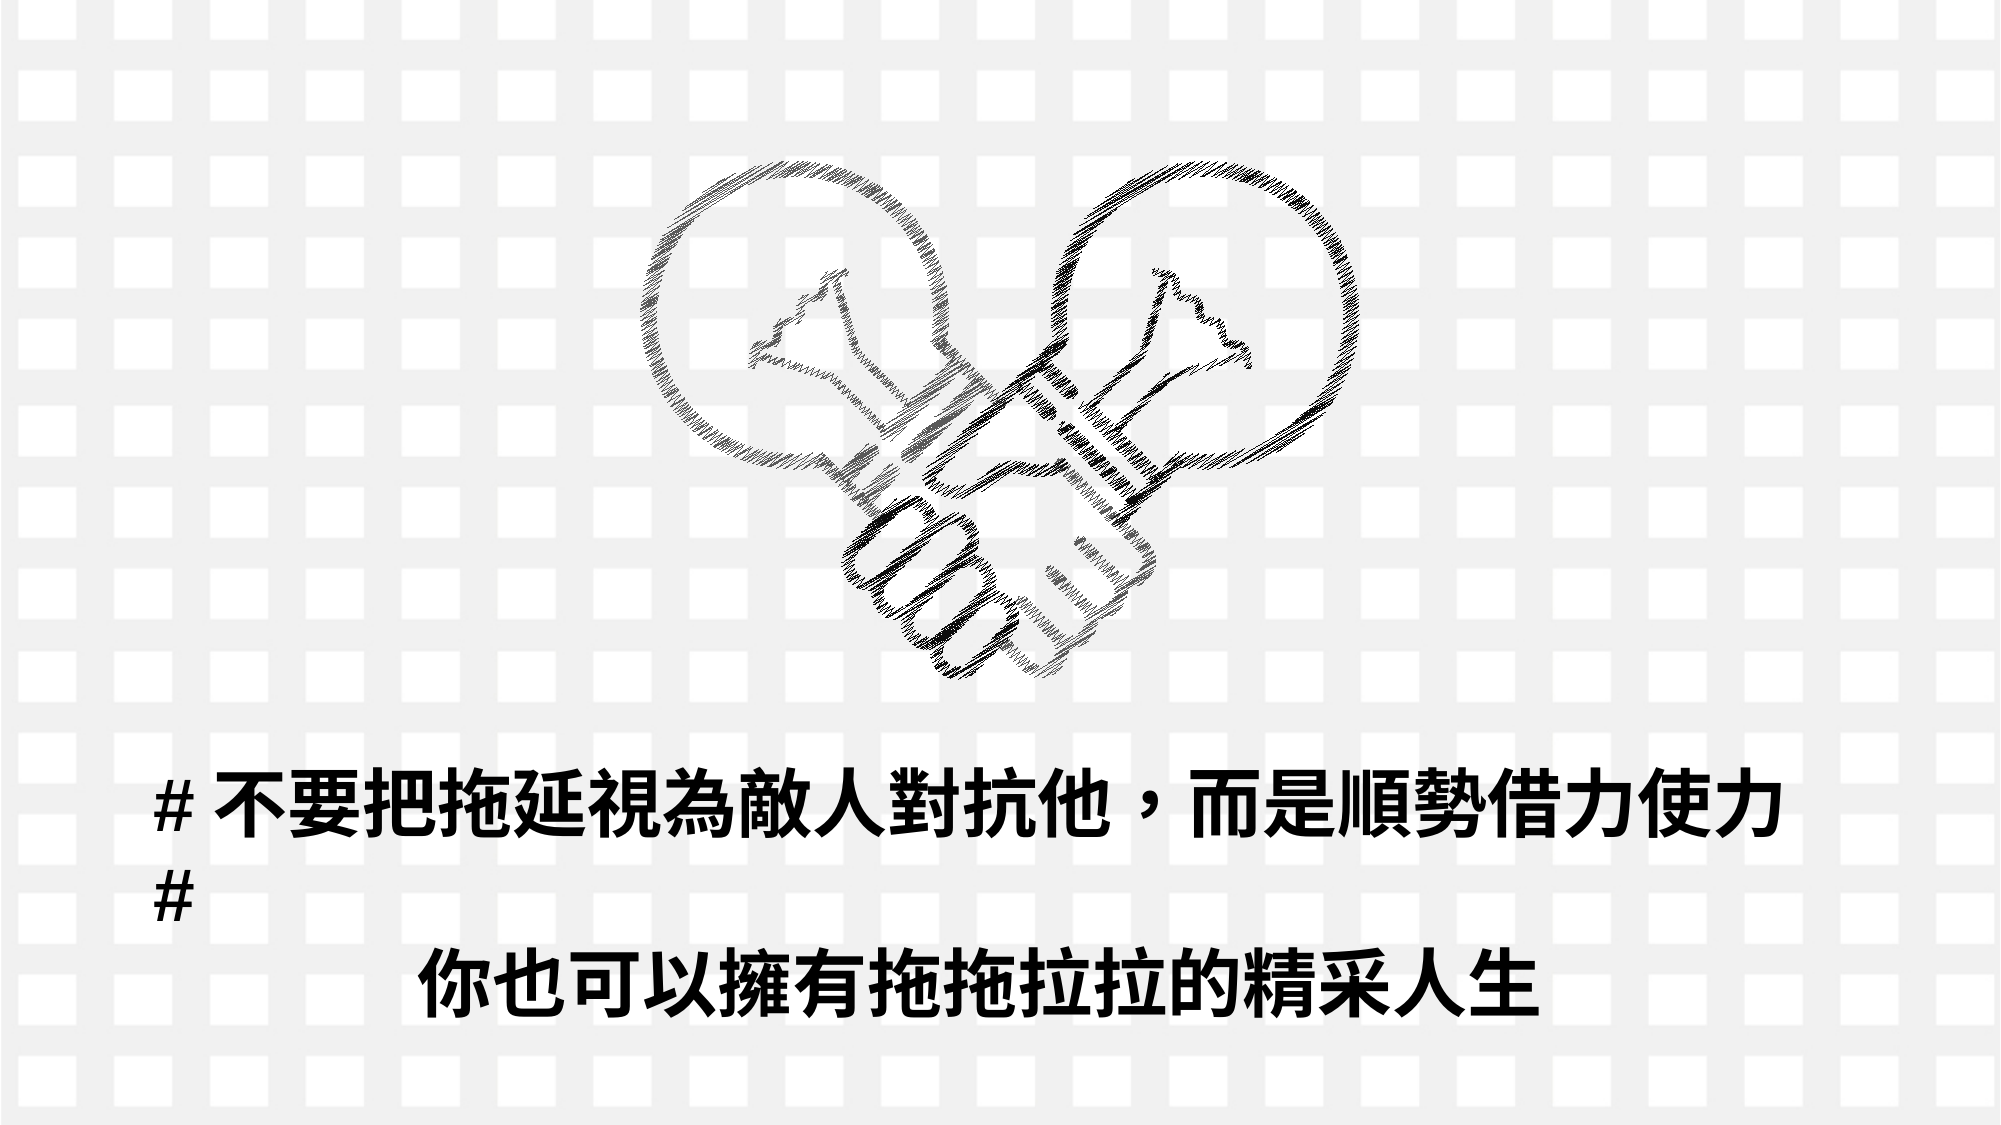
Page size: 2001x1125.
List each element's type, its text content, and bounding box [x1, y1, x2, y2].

text_box #不要把拖延視為敵人對抗他，而是順勢借力使力# 你也可以擁有拖拖拉拉的精采人生 [138, 748, 1862, 946]
